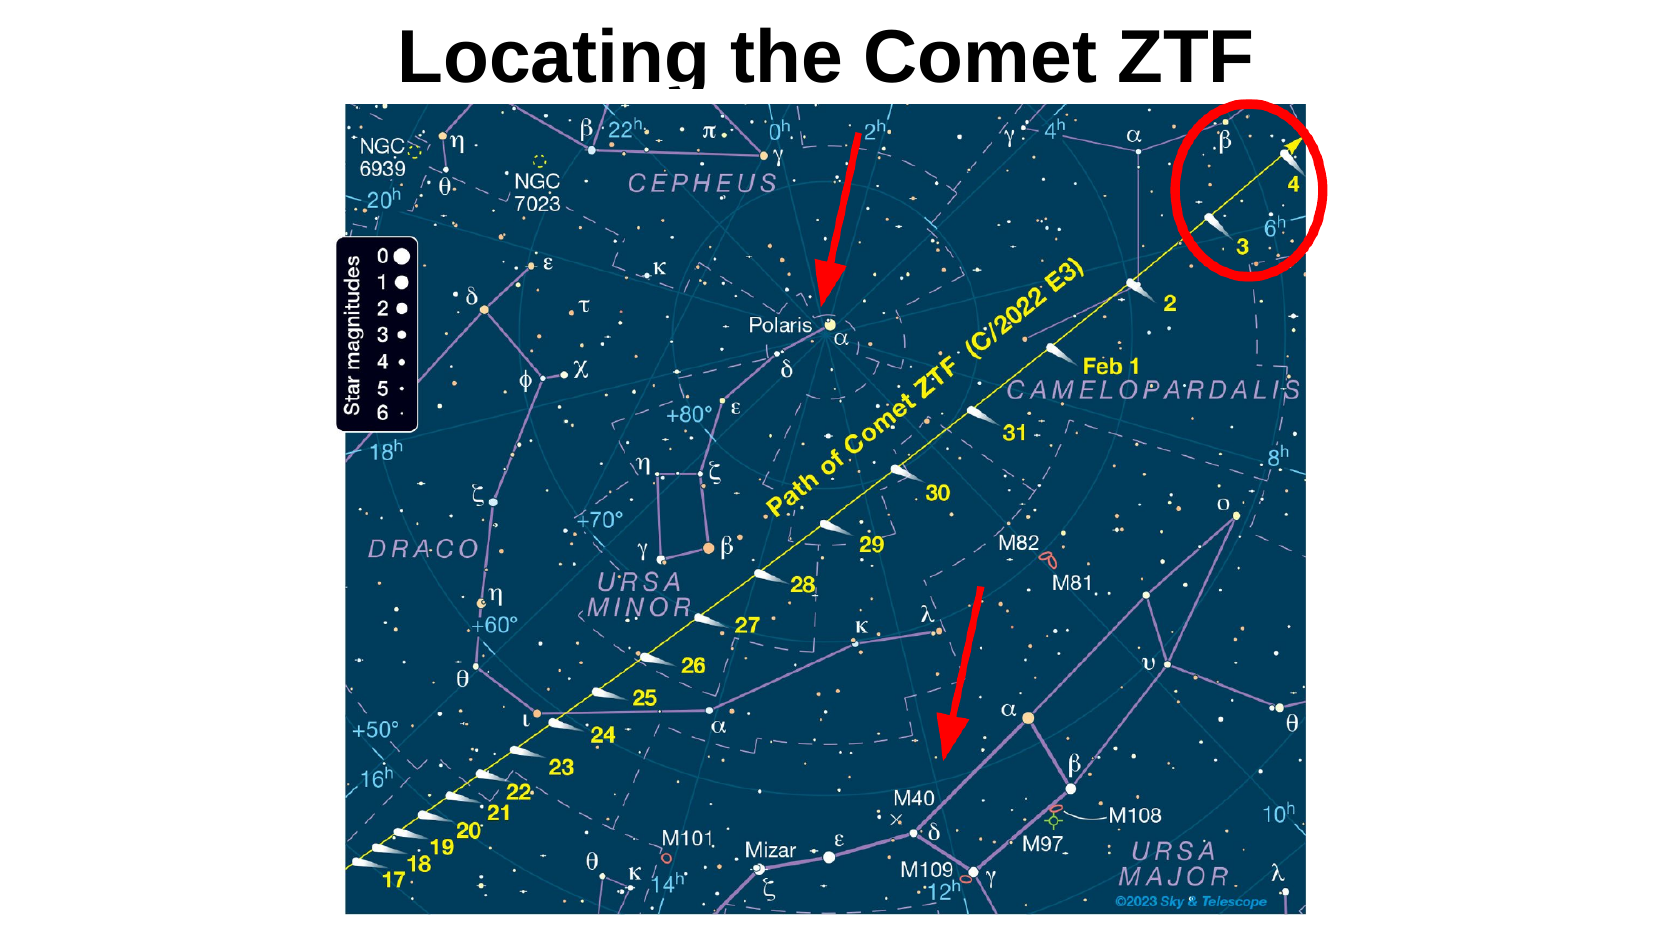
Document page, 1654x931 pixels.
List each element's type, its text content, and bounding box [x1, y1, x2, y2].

title Locating the Comet ZTF [0, 5, 1654, 112]
picture [317, 89, 1334, 931]
